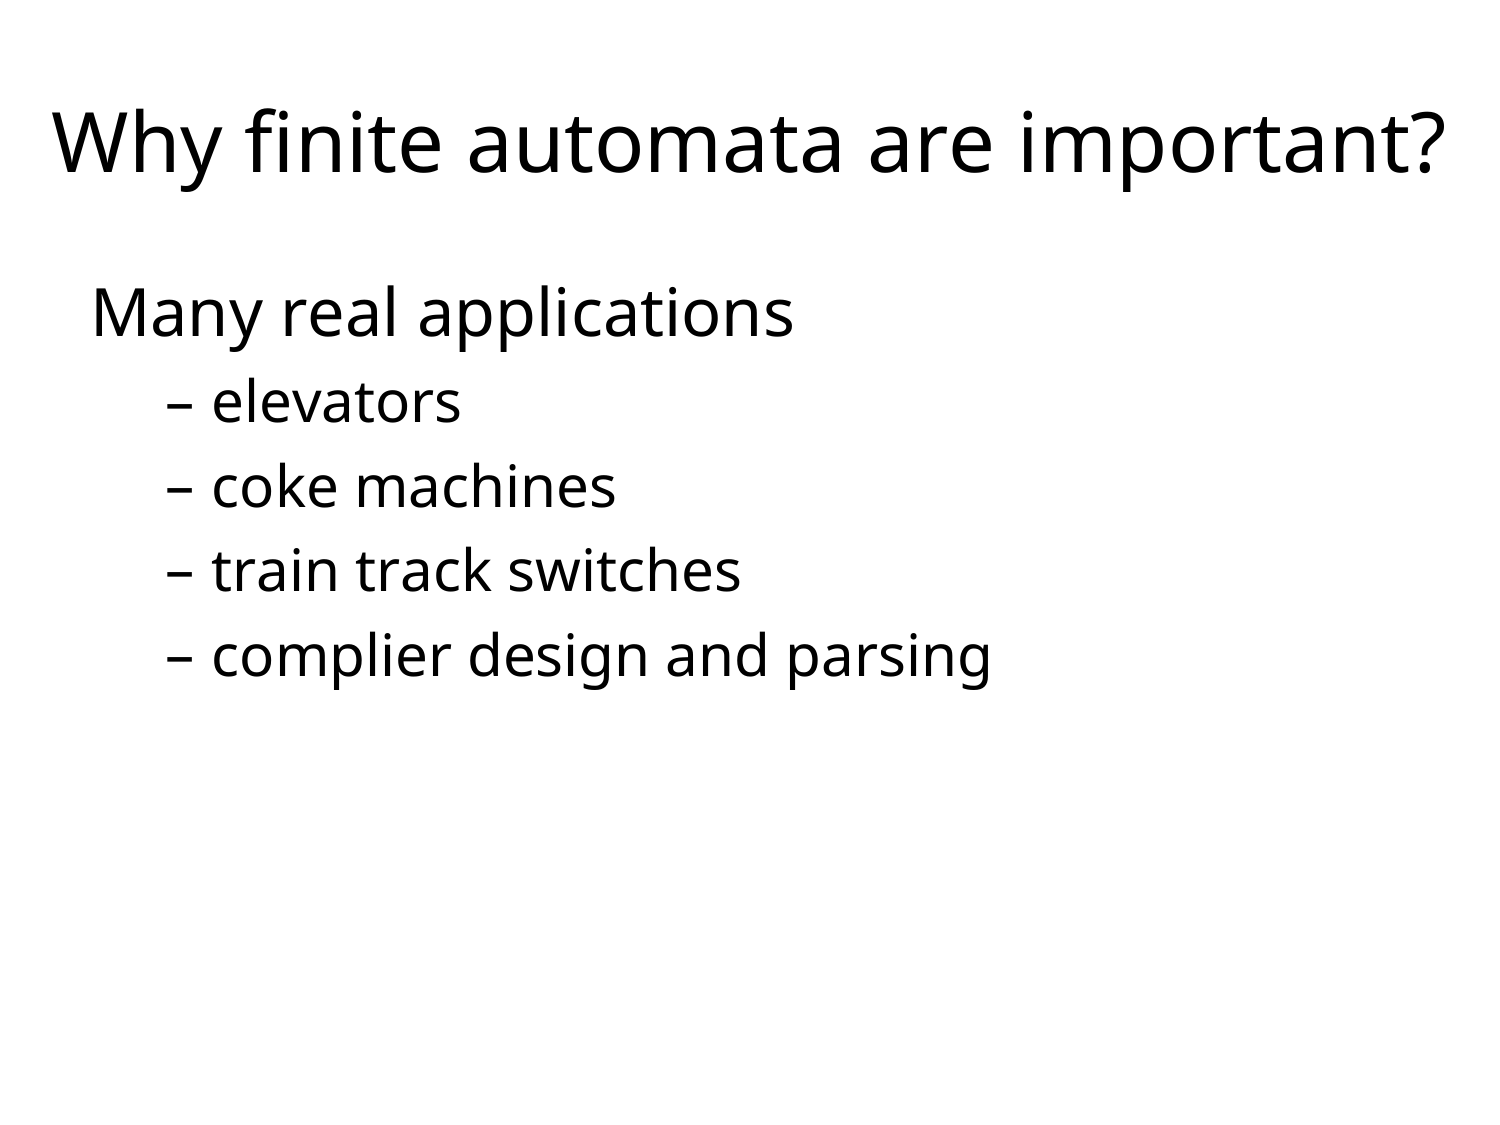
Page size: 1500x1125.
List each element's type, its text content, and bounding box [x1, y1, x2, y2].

title Why finite automata are important? [24, 45, 1476, 233]
list Many real applications elevators coke machines train track switches complier design and parsing [75, 262, 1426, 1005]
